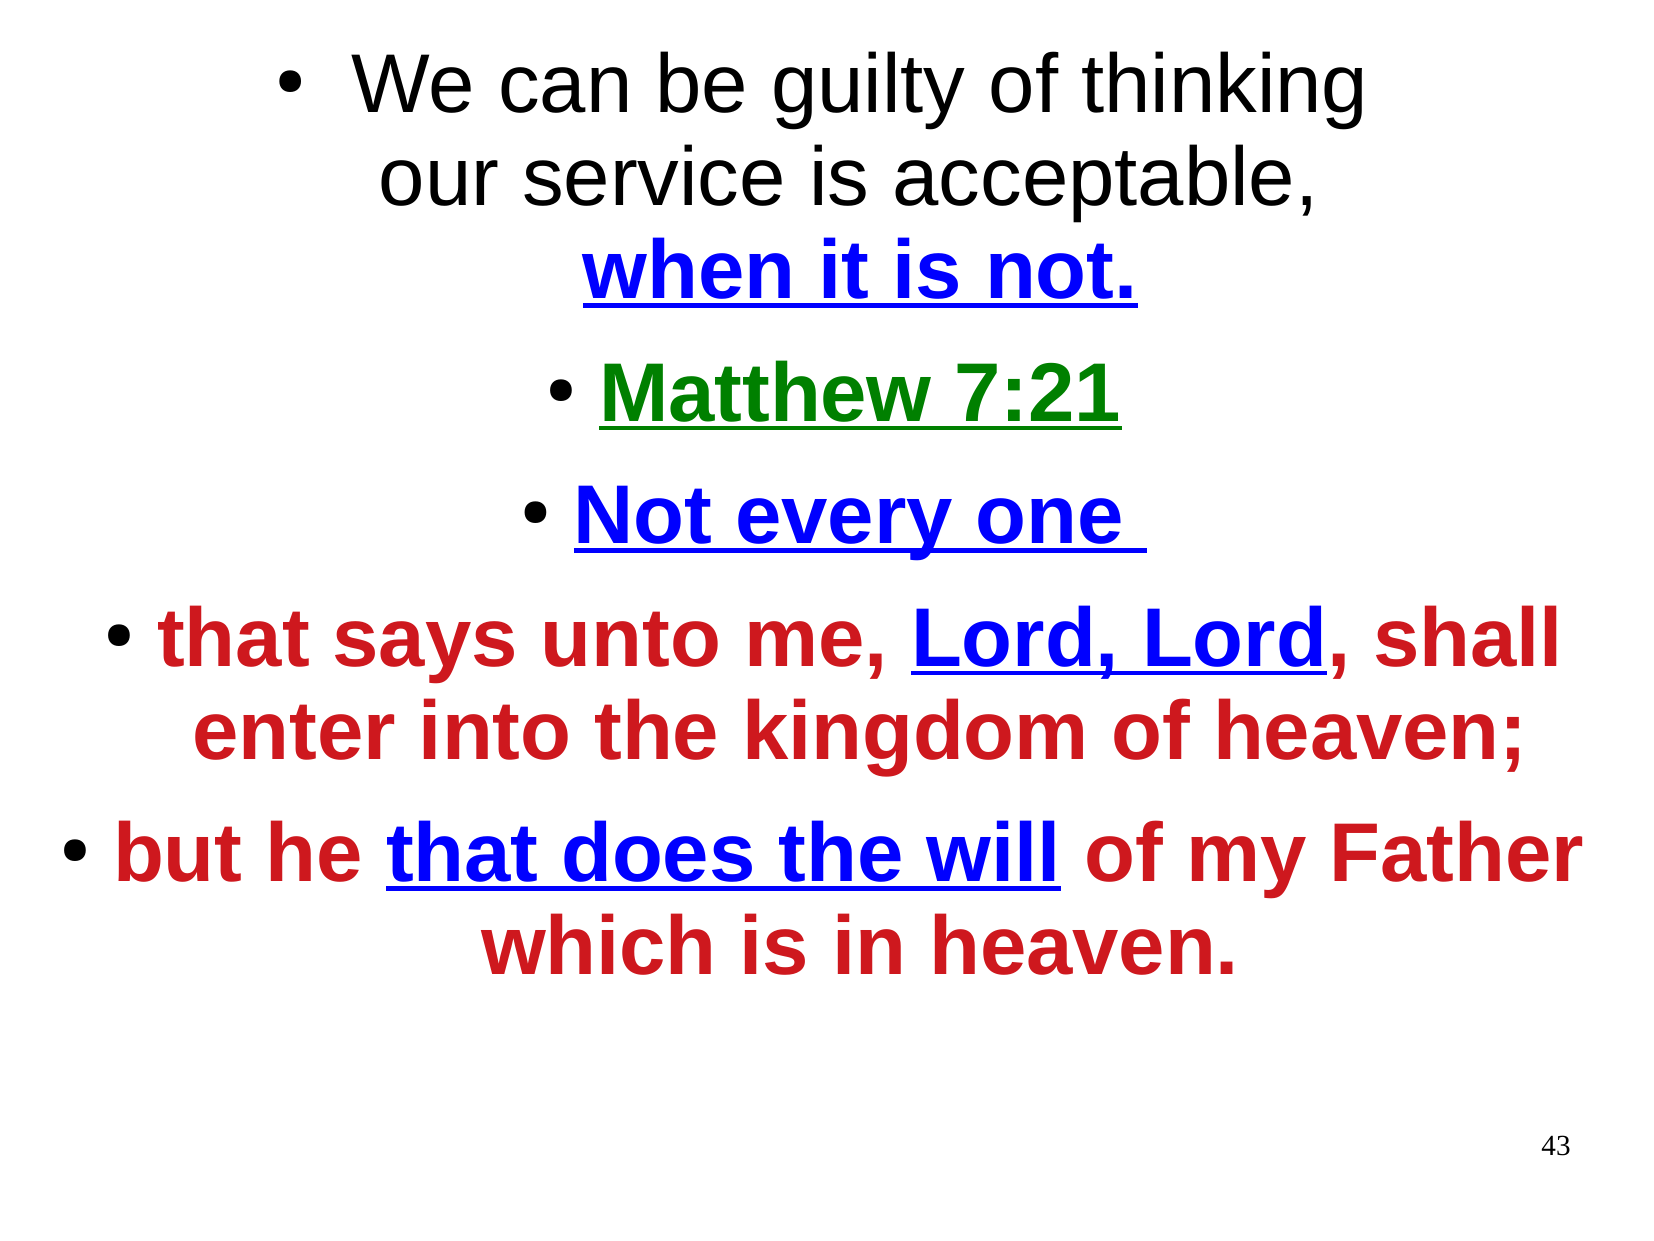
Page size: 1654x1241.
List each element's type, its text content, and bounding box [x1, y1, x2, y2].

list We can be guilty of thinking our service is acceptable, when it is not. Matthew 7:21 Not every one that says unto me, Lord, Lord, shall enter into the kingdom of heaven; but he that does the will of my Father which is in heaven. [37, 37, 1613, 1238]
